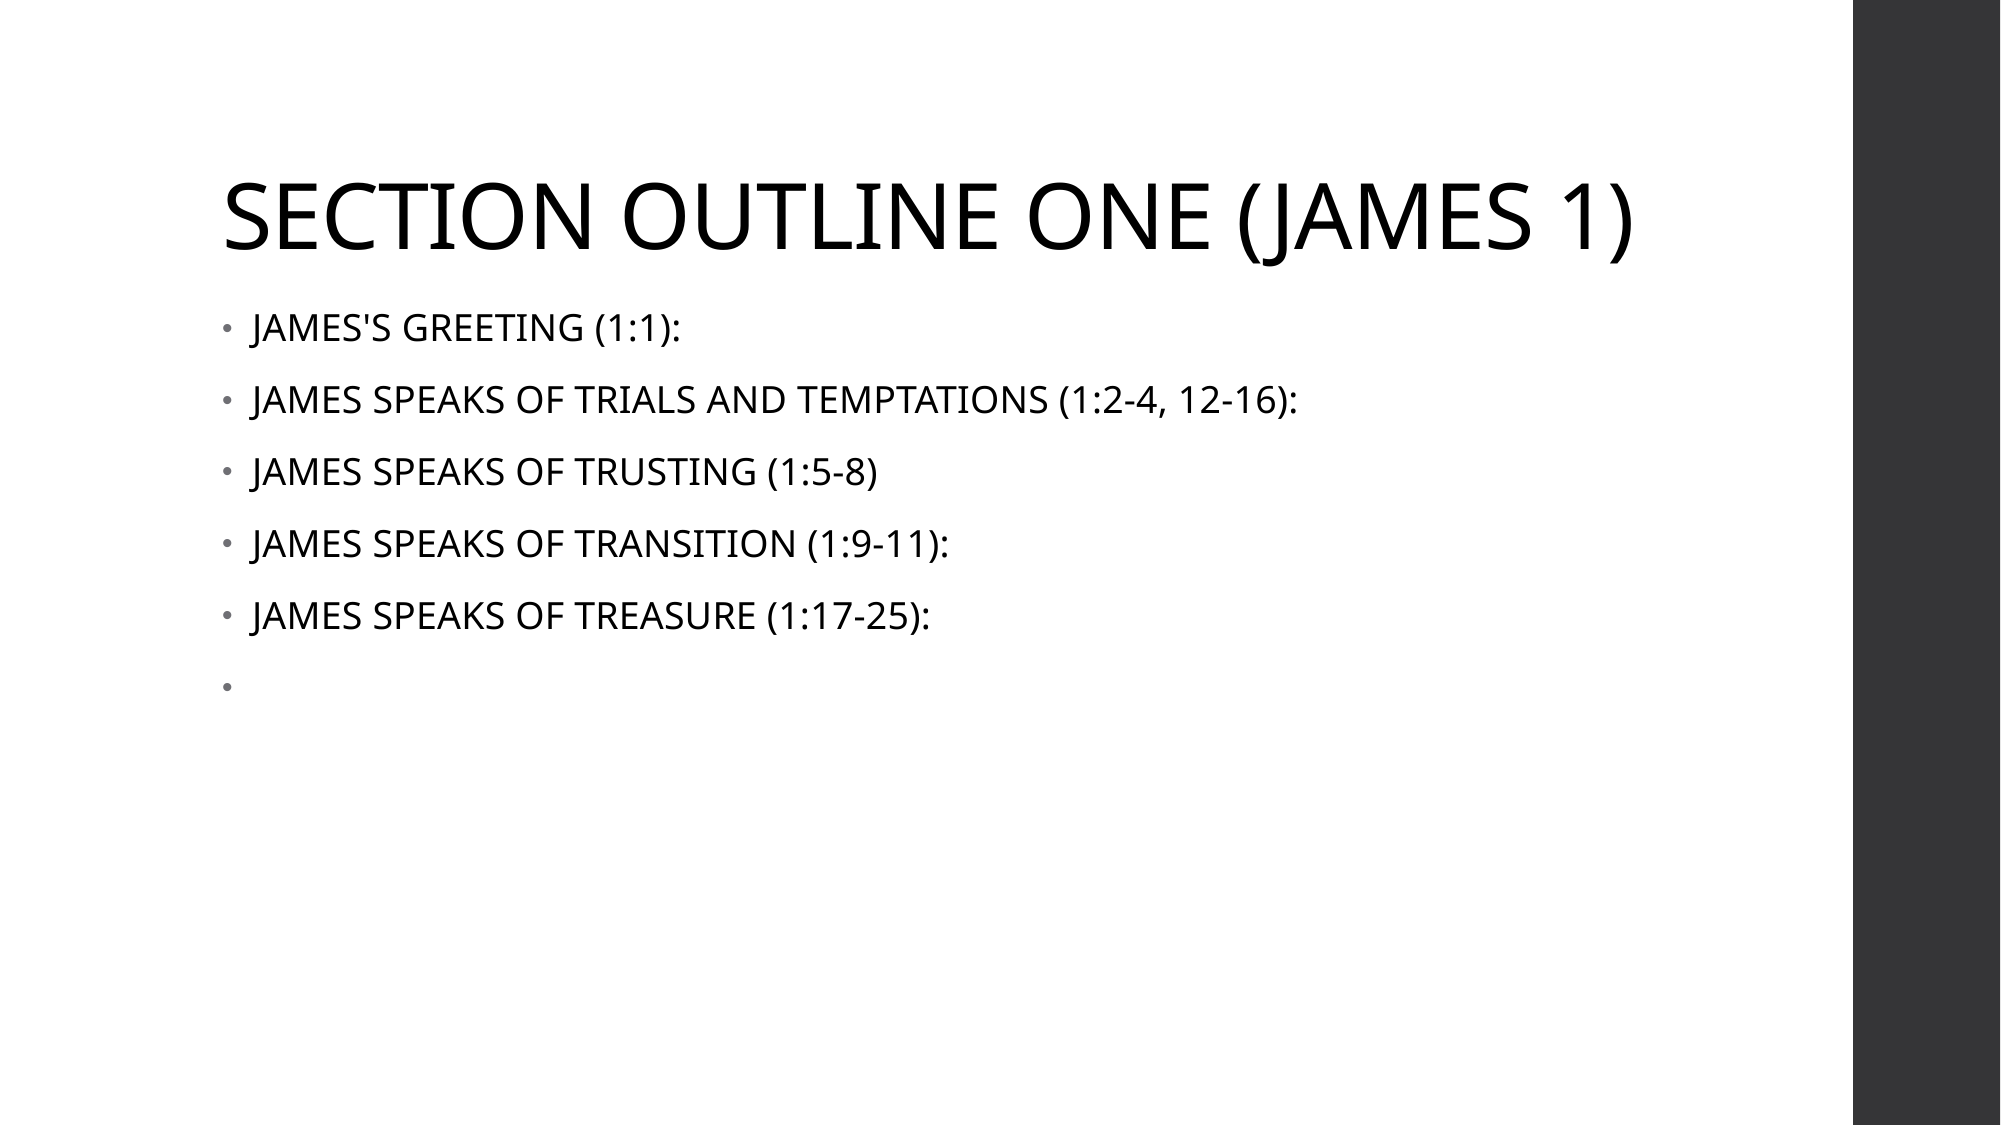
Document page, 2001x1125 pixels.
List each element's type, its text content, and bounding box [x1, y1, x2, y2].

list JAMES'S GREETING (1:1): JAMES SPEAKS OF TRIALS AND TEMPTATIONS (1:2-4, 12-16): JAMES SPEAKS OF TRUSTING (1:5-8) JAMES SPEAKS OF TRANSITION (1:9-11): JAMES SPEAKS OF TREASURE (1:17-25): [206, 299, 1617, 1014]
title SECTION OUTLINE ONE (JAMES 1) [206, 60, 1797, 278]
